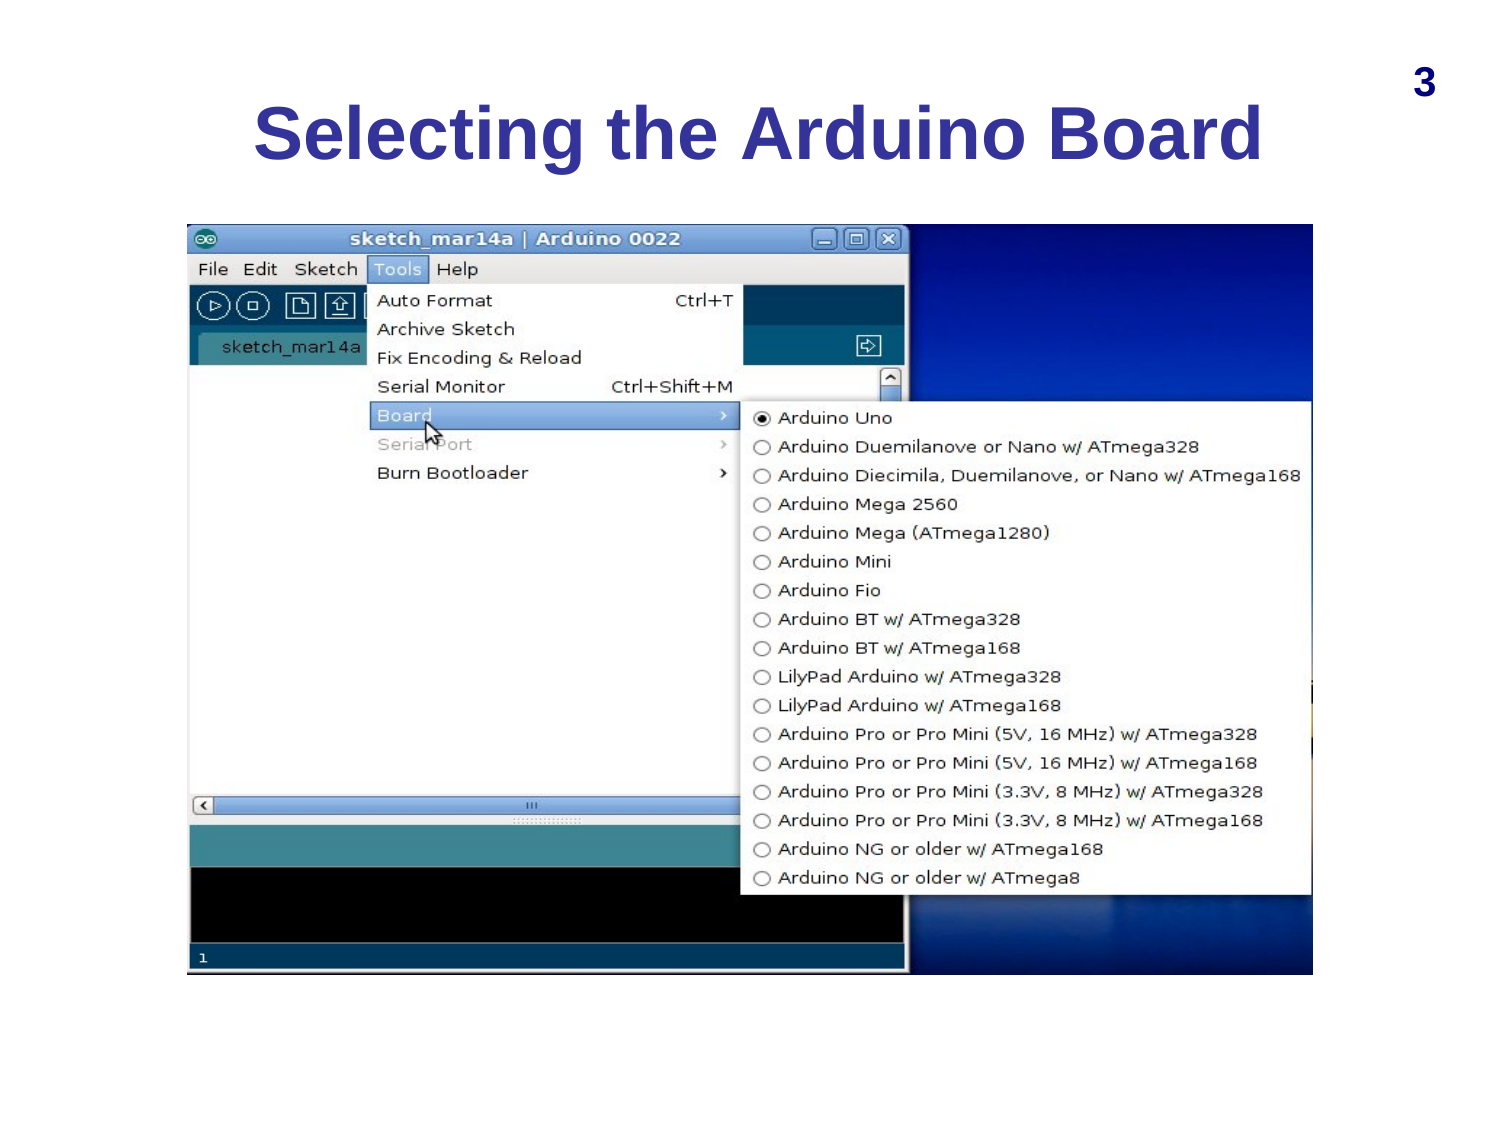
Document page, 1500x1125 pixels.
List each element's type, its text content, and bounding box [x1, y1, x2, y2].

title Selecting the Arduino Board [159, 84, 1360, 184]
text_box 3 [1387, 47, 1463, 113]
picture [187, 224, 1313, 976]
